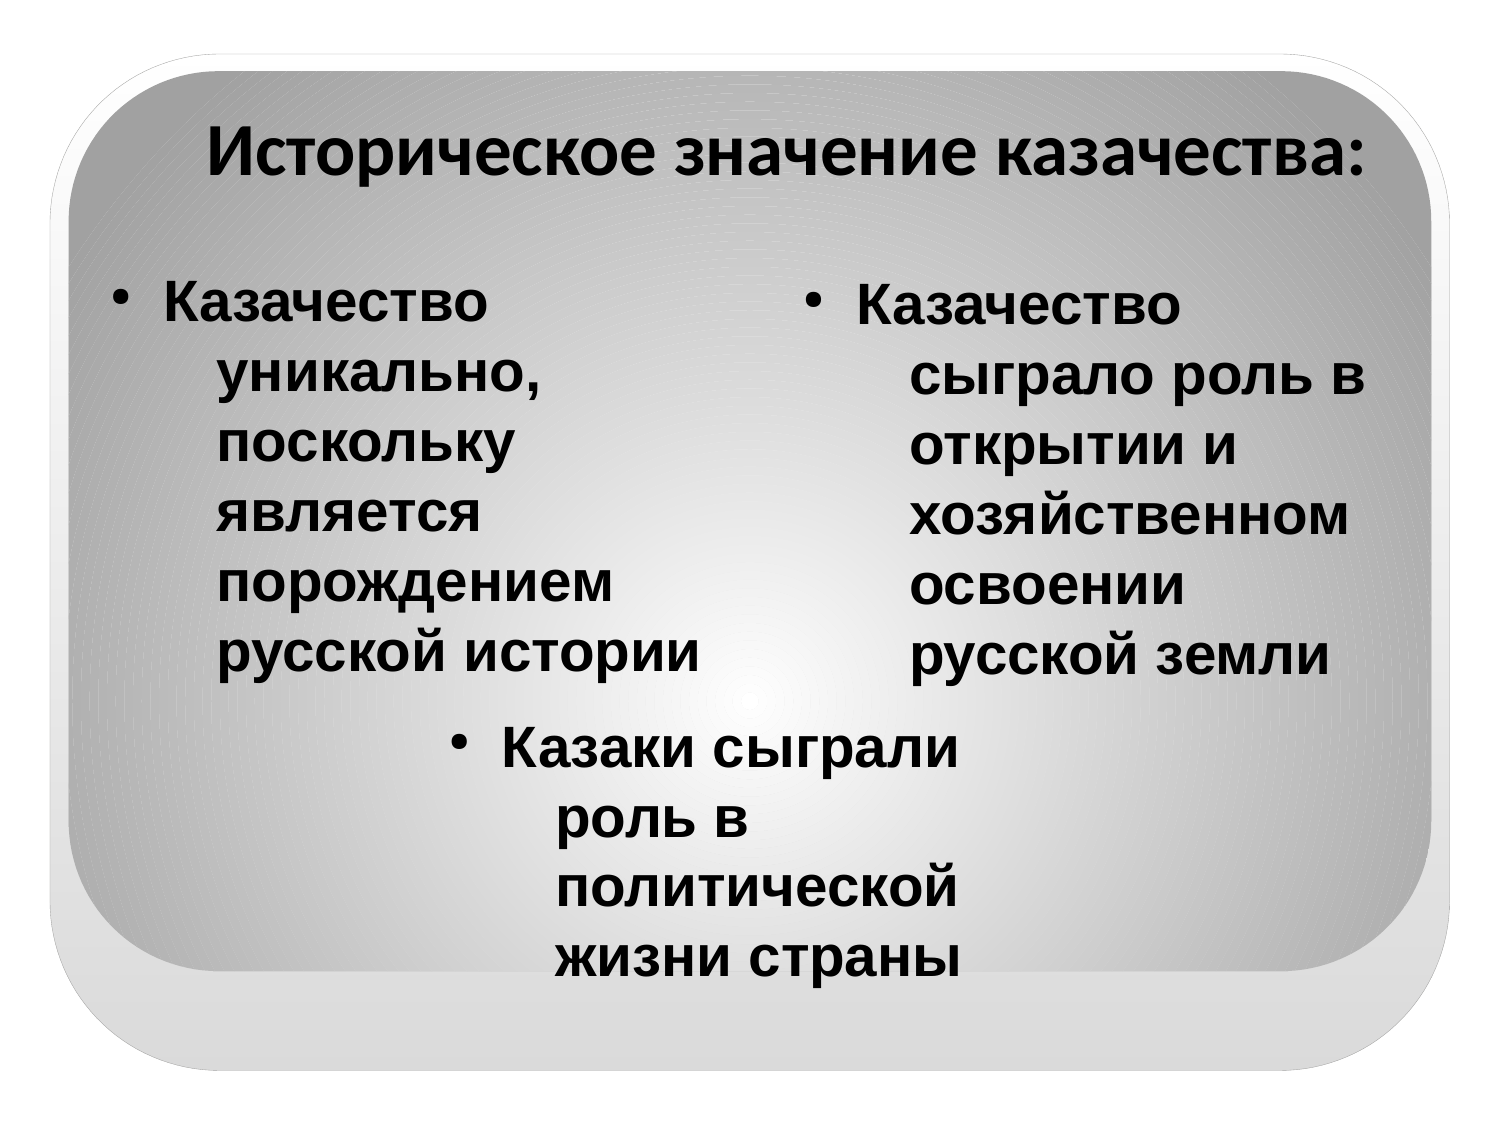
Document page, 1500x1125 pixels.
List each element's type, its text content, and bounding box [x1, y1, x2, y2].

list Казачество сыграло роль в открытии и хозяйственном освоении русской земли [767, 265, 1368, 688]
title Историческое значение казачества: [206, 59, 1500, 232]
list Казачество уникально, поскольку является порождением русской истории [75, 263, 734, 685]
list Казаки сыграли роль в политической жизни страны [413, 708, 1093, 1049]
